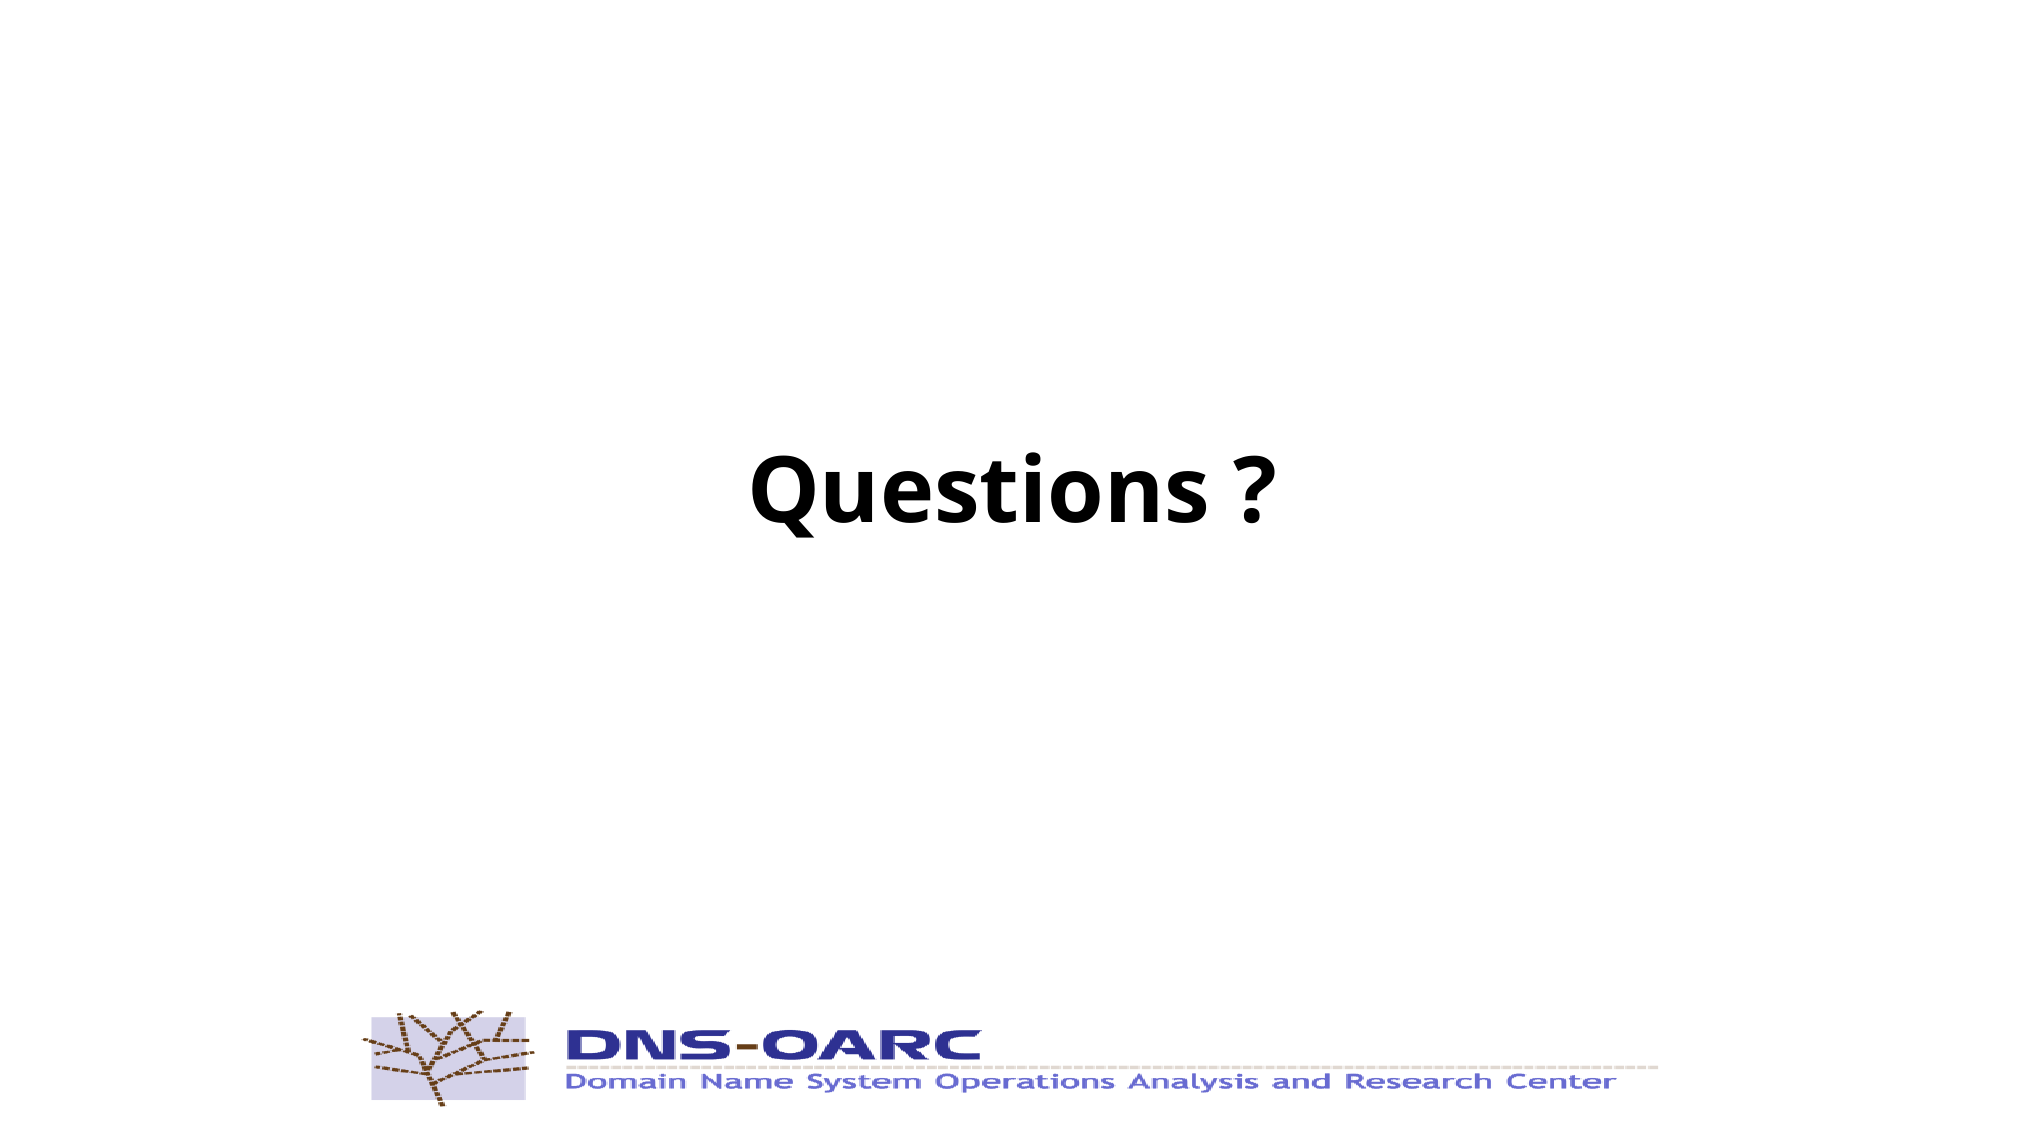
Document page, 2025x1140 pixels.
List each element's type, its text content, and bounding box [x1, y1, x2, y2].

subtitle Questions ? [101, 45, 1924, 928]
picture [289, 1004, 1700, 1113]
